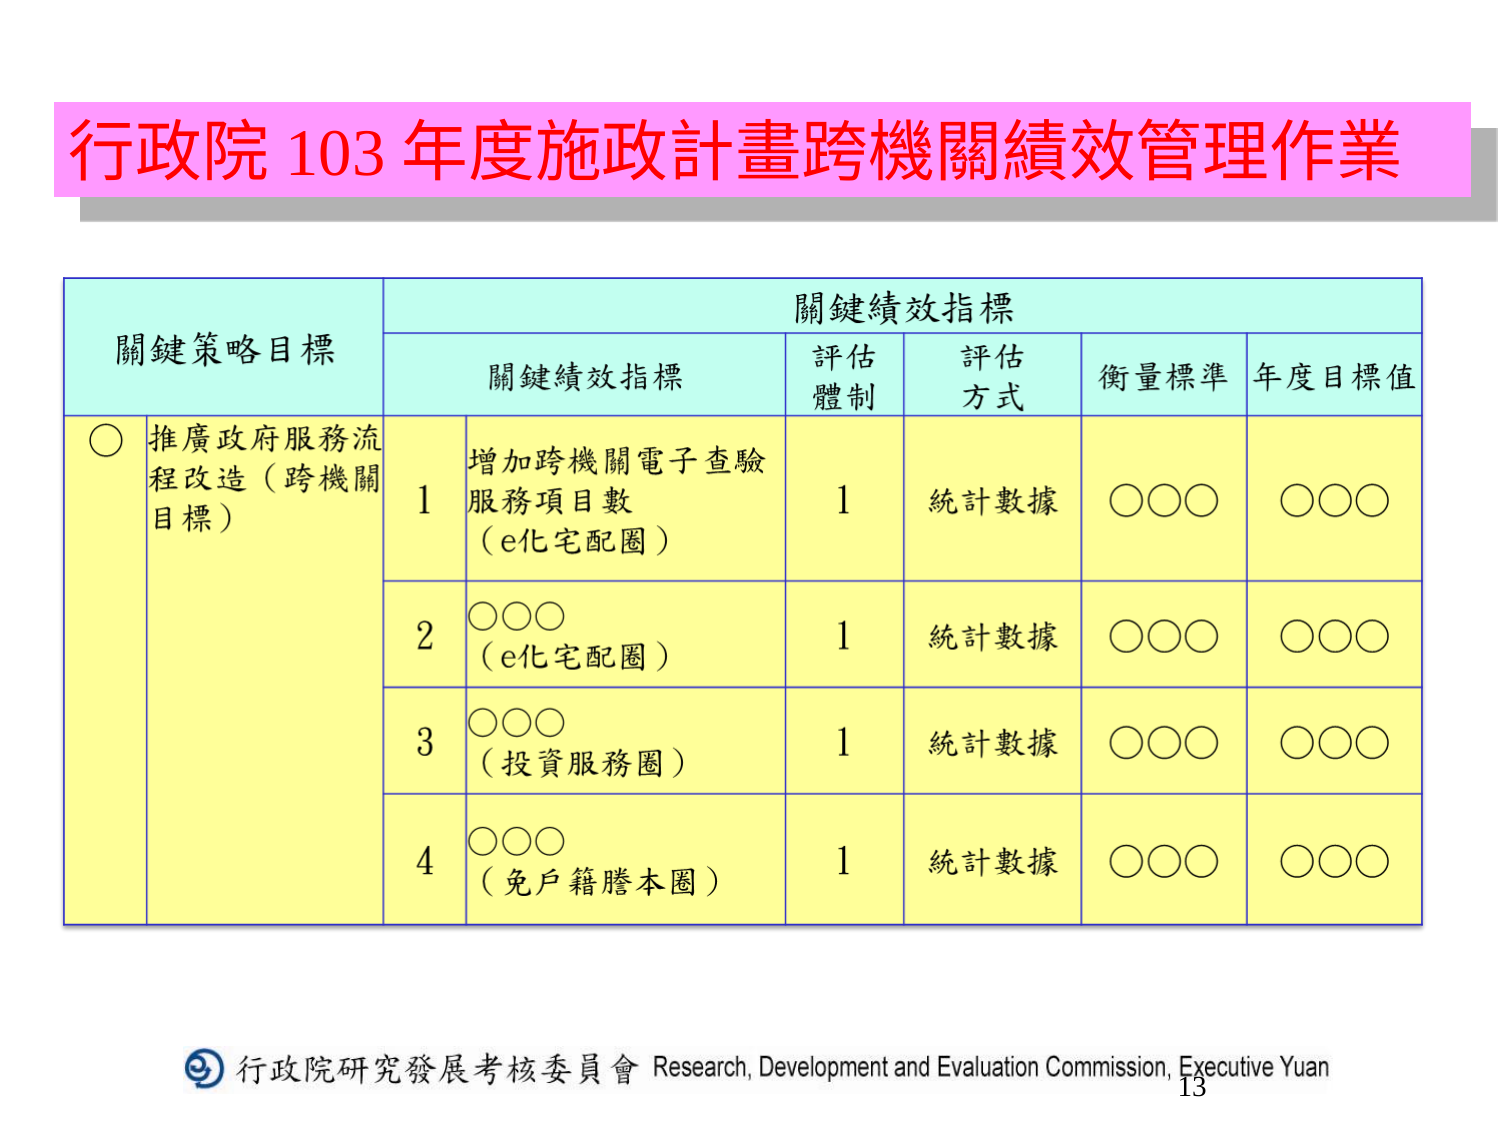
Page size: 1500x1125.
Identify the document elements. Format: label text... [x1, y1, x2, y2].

text_box 行政院103年度施政計畫跨機關績效管理作業 [54, 102, 1471, 197]
picture [57, 272, 1429, 936]
text_box [1162, 1025, 1476, 1101]
